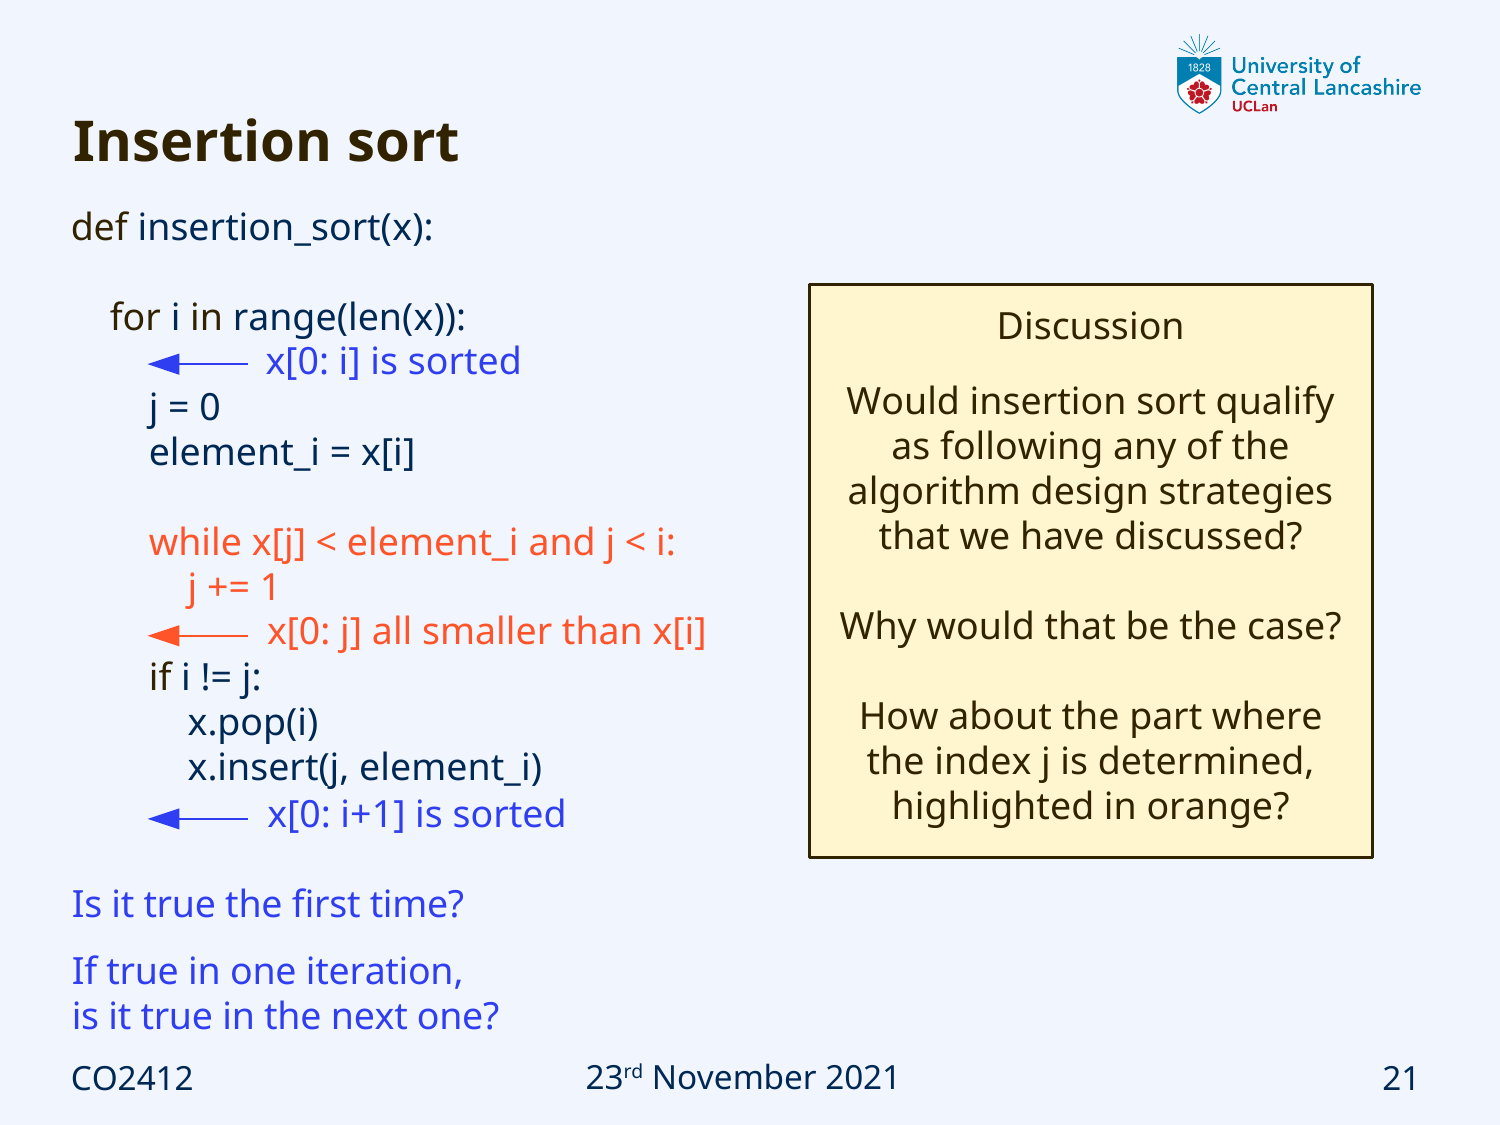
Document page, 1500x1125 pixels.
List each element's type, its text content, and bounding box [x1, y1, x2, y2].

text_box Is it true the first time? If true in one iteration, is it true in the next one? [57, 872, 631, 1045]
picture [1177, 34, 1421, 54]
text_box [809, 284, 1373, 858]
text_box Discussion Would insertion sort qualify as following any of the algorithm design strategies that we have discussed? Why would that be the case? How about the part where the index j is determined, highlighted in orange? [823, 295, 1358, 835]
text_box def insertion_sort(x): for i in range(len(x)): j = 0 element_i = x[i] while x[j] < element_i and j < i: j += 1 if i != j: x.pop(i) x.insert(j, element_i) [55, 195, 713, 872]
text_box x[0: i+1] is sorted [252, 783, 621, 843]
text_box x[0: i] is sorted [250, 329, 559, 390]
text_box x[0: j] all smaller than x[i] [252, 599, 773, 661]
title Insertion sort [58, 54, 1500, 224]
